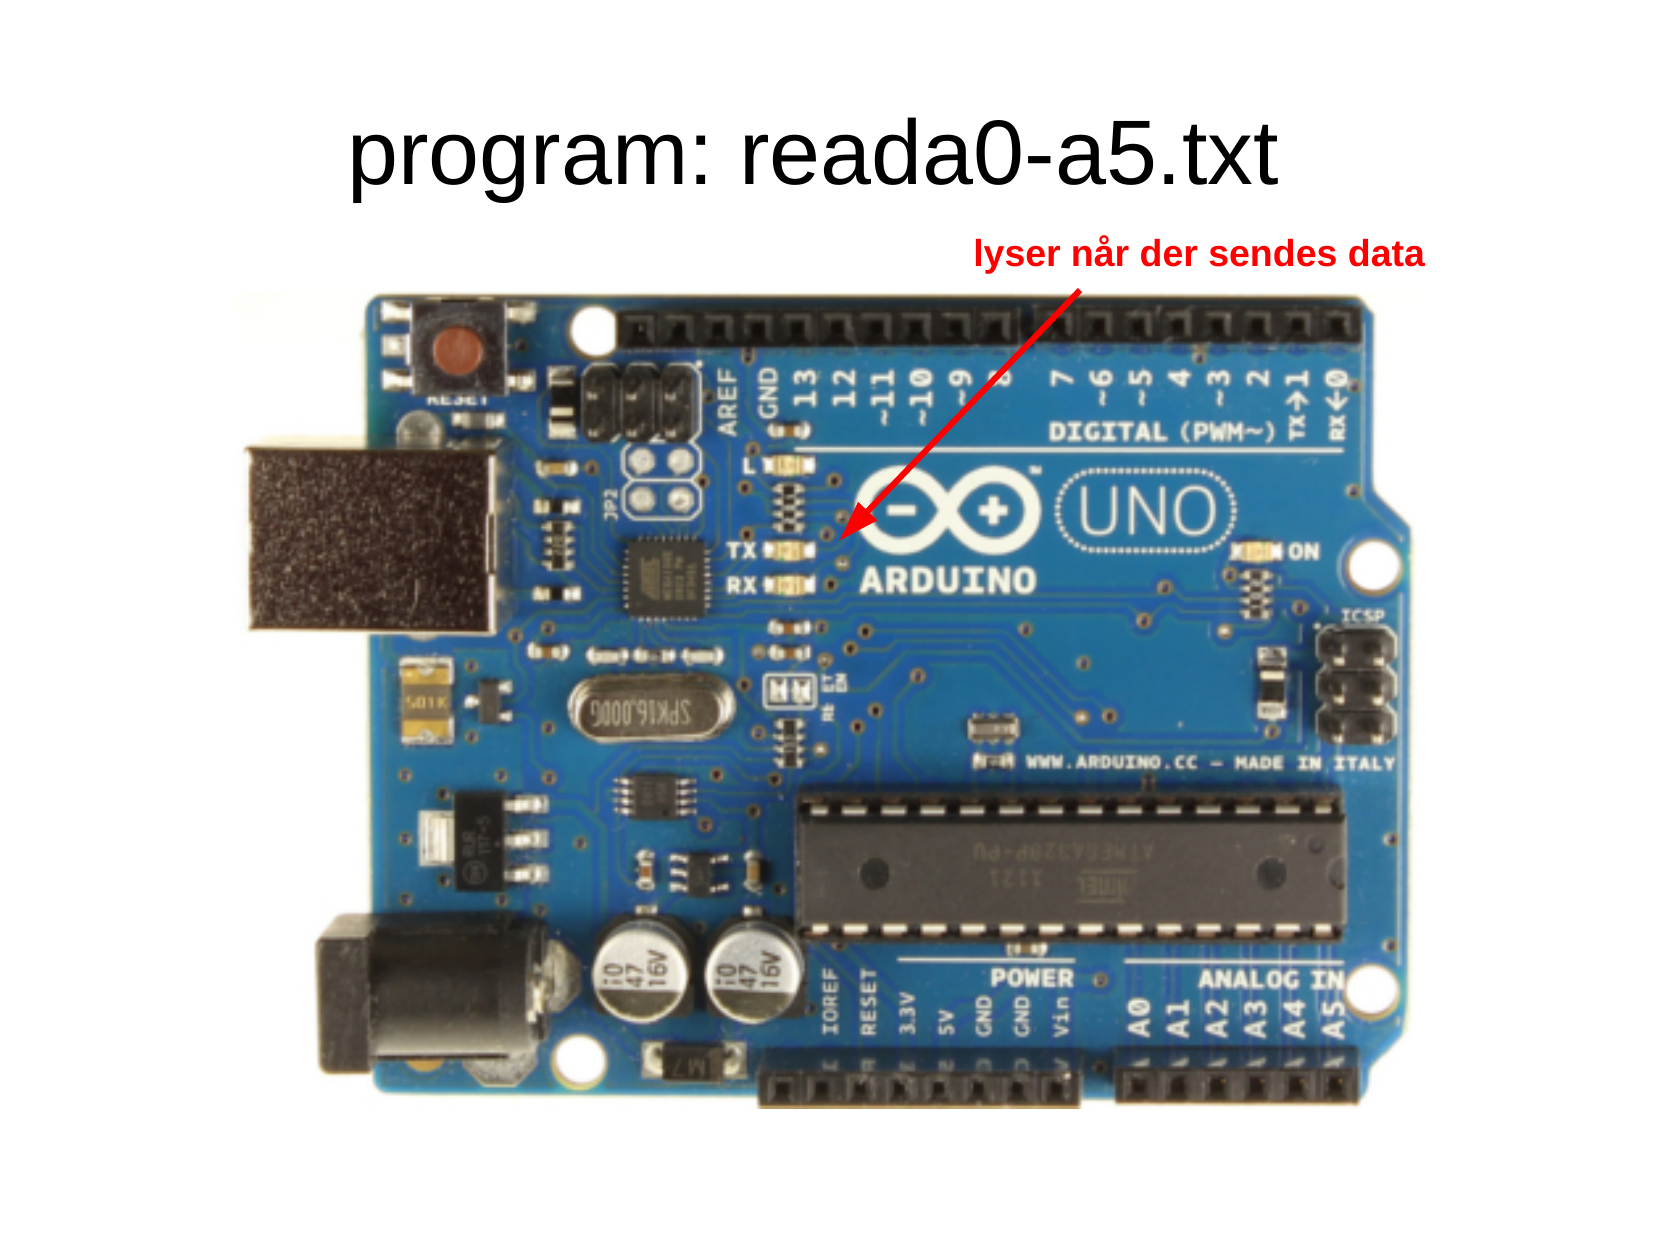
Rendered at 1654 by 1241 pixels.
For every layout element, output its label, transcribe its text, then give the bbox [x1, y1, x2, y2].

picture [234, 290, 1419, 1109]
title program: reada0-a5.txt [82, 49, 1571, 257]
text_box lyser når der sendes data [958, 225, 1441, 282]
